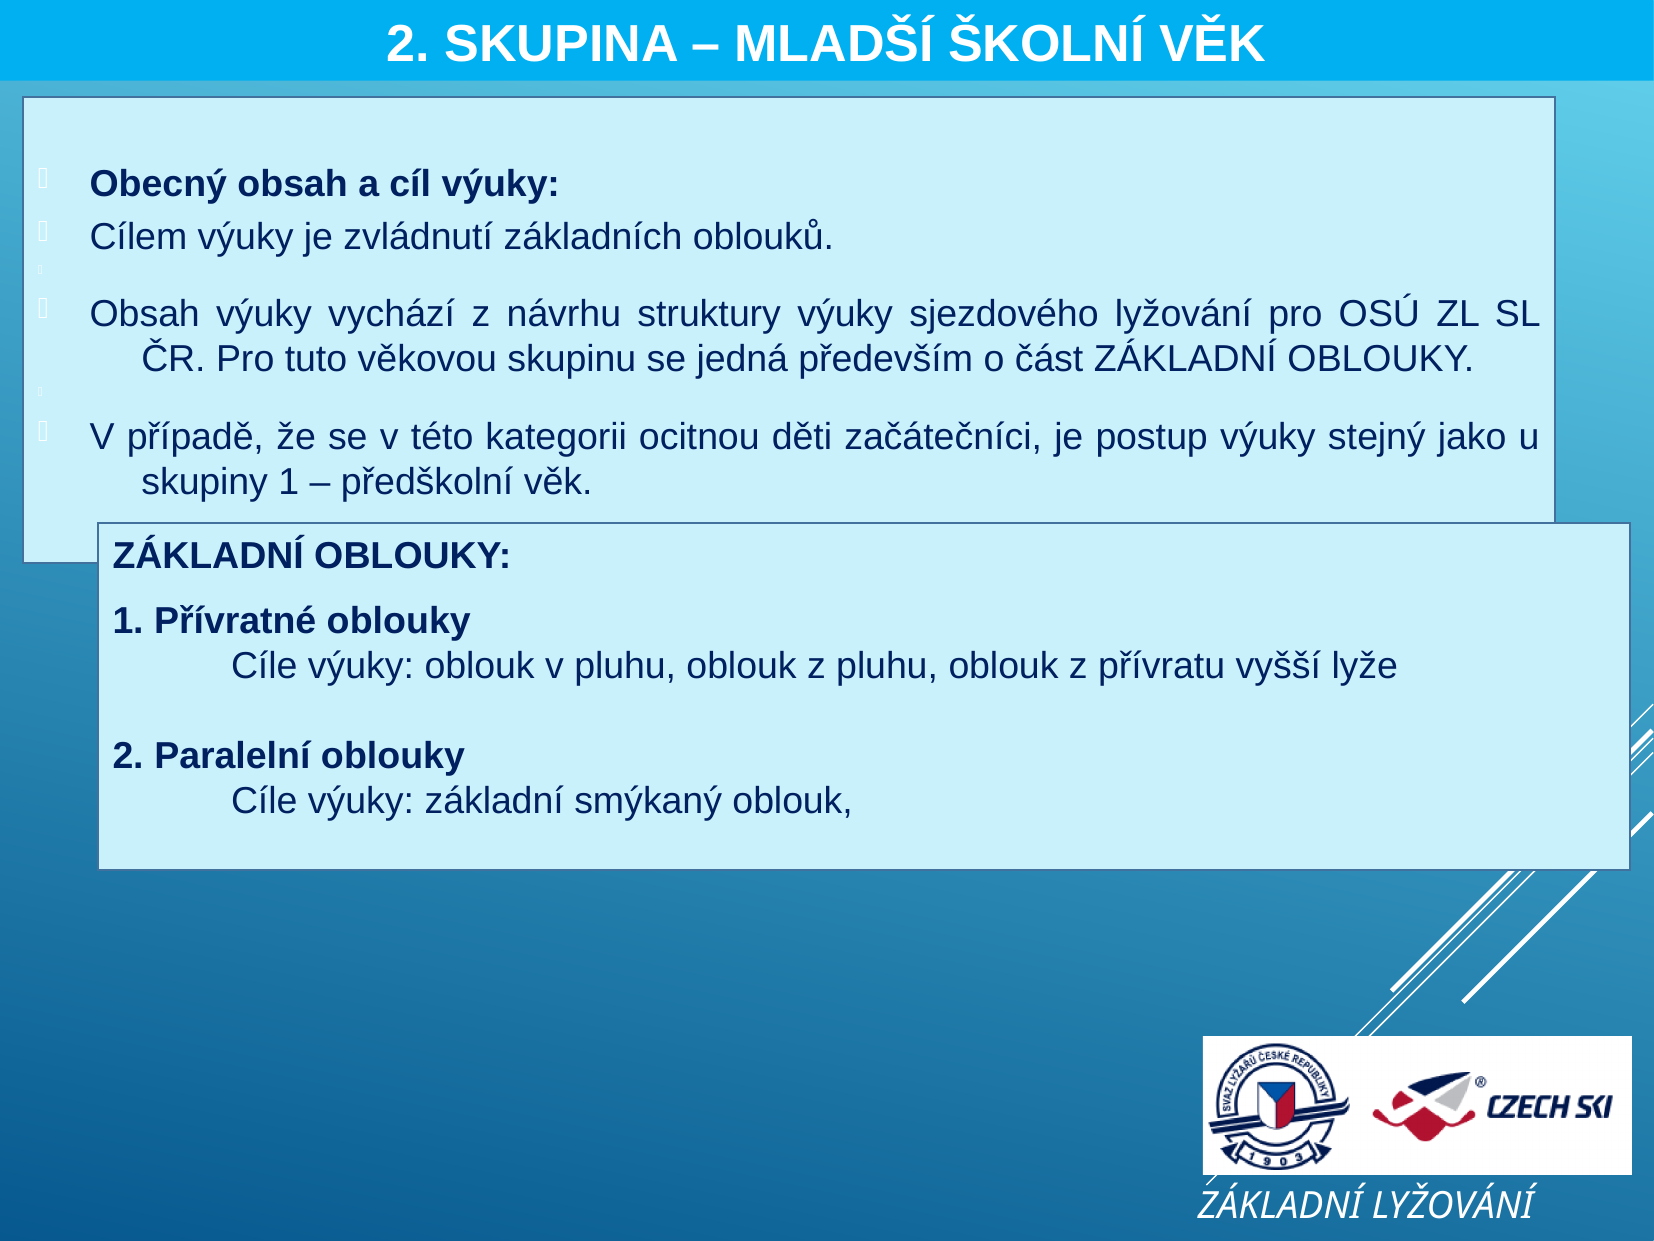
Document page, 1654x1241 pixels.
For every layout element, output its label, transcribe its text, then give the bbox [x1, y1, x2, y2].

text_box ZÁKLADNÍ LYŽOVÁNÍ [1182, 1173, 1644, 1235]
list Obecný obsah a cíl výuky: Cílem výuky je zvládnutí základních oblouků. Obsah výuky vychází z návrhu struktury výuky sjezdového lyžování pro OSÚ ZL SL ČR. Pro tuto věkovou skupinu se jedná především o část ZÁKLADNÍ OBLOUKY. V případě, že se v této kategorii ocitnou děti začátečníci, je postup výuky stejný jako u skupiny 1 – předškolní věk. [22, 97, 1556, 564]
picture [1202, 1036, 1632, 1173]
title 2. Skupina – mladší školní věk [0, 0, 1654, 81]
text_box ZÁKLADNÍ OBLOUKY: 1. Přívratné oblouky Cíle výuky: oblouk v pluhu, oblouk z pluhu, oblouk z přívratu vyšší lyže 2. Paralelní oblouky Cíle výuky: základní smýkaný oblouk, [98, 523, 1630, 870]
